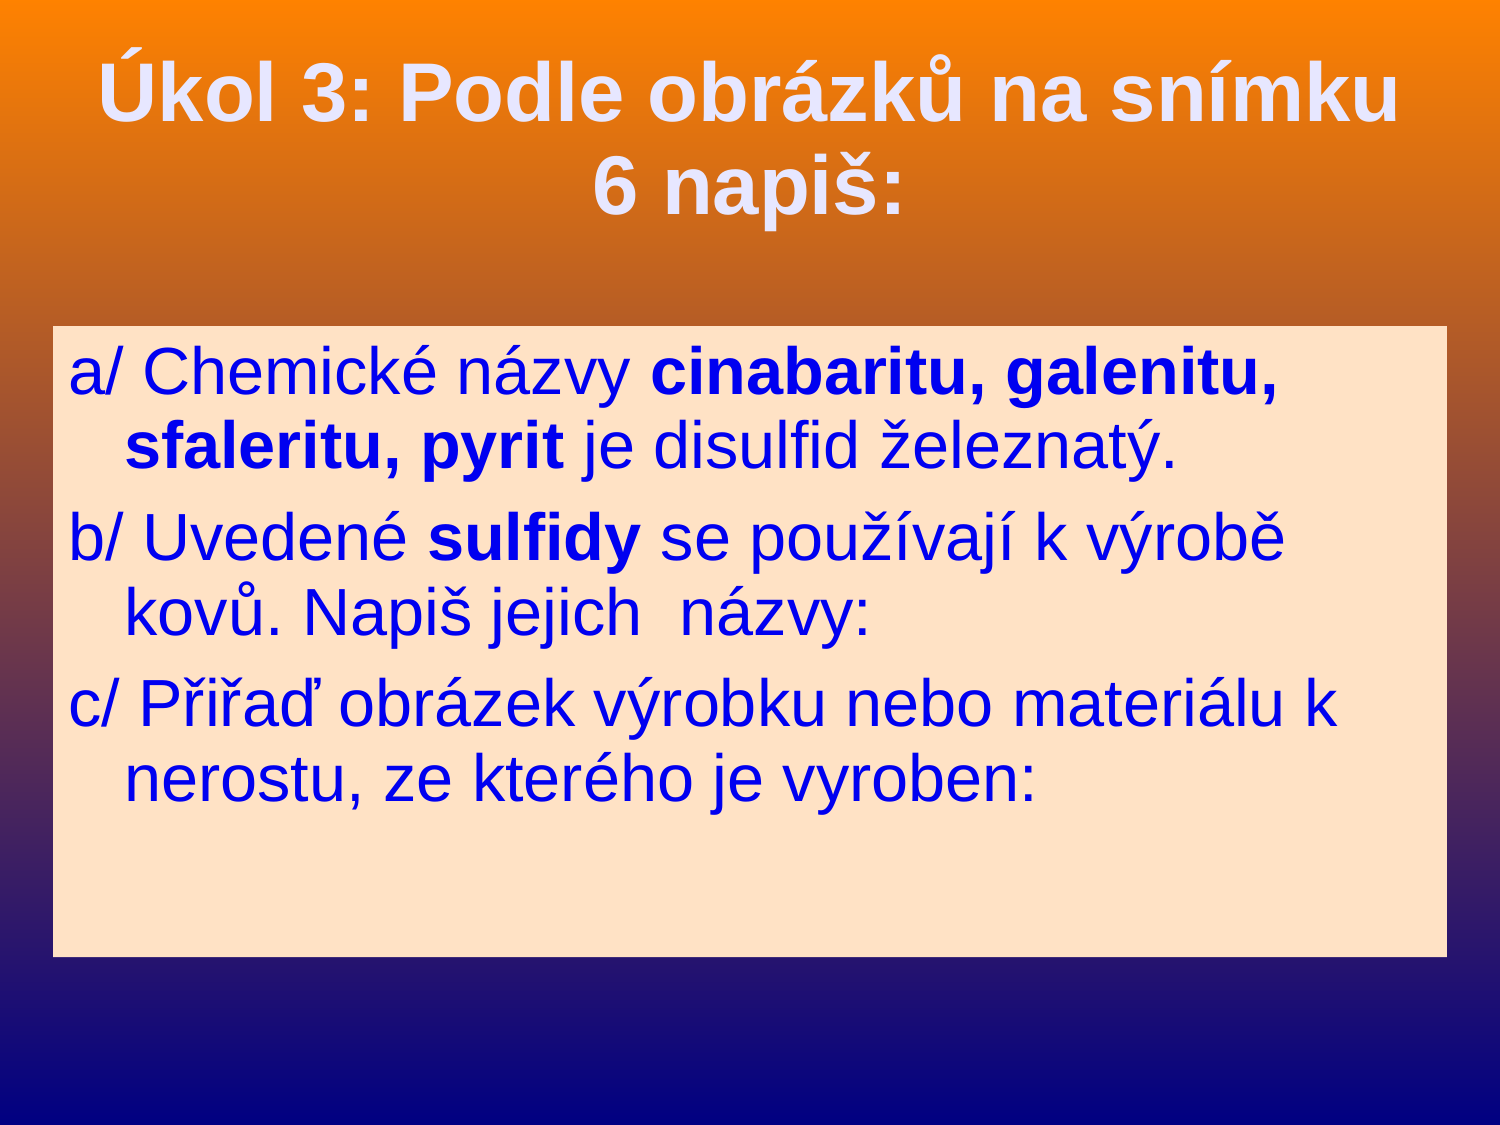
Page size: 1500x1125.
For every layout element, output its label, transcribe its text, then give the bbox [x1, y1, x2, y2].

title Úkol 3: Podle obrázků na snímku 6 napiš: [75, 38, 1426, 240]
list a/ Chemické názvy cinabaritu, galenitu, sfaleritu, pyrit je disulfid železnatý. b/ Uvedené sulfidy se používají k výrobě kovů. Napiš jejich názvy: c/ Přiřaď obrázek výrobku nebo materiálu k nerostu, ze kterého je vyroben: [53, 326, 1447, 958]
